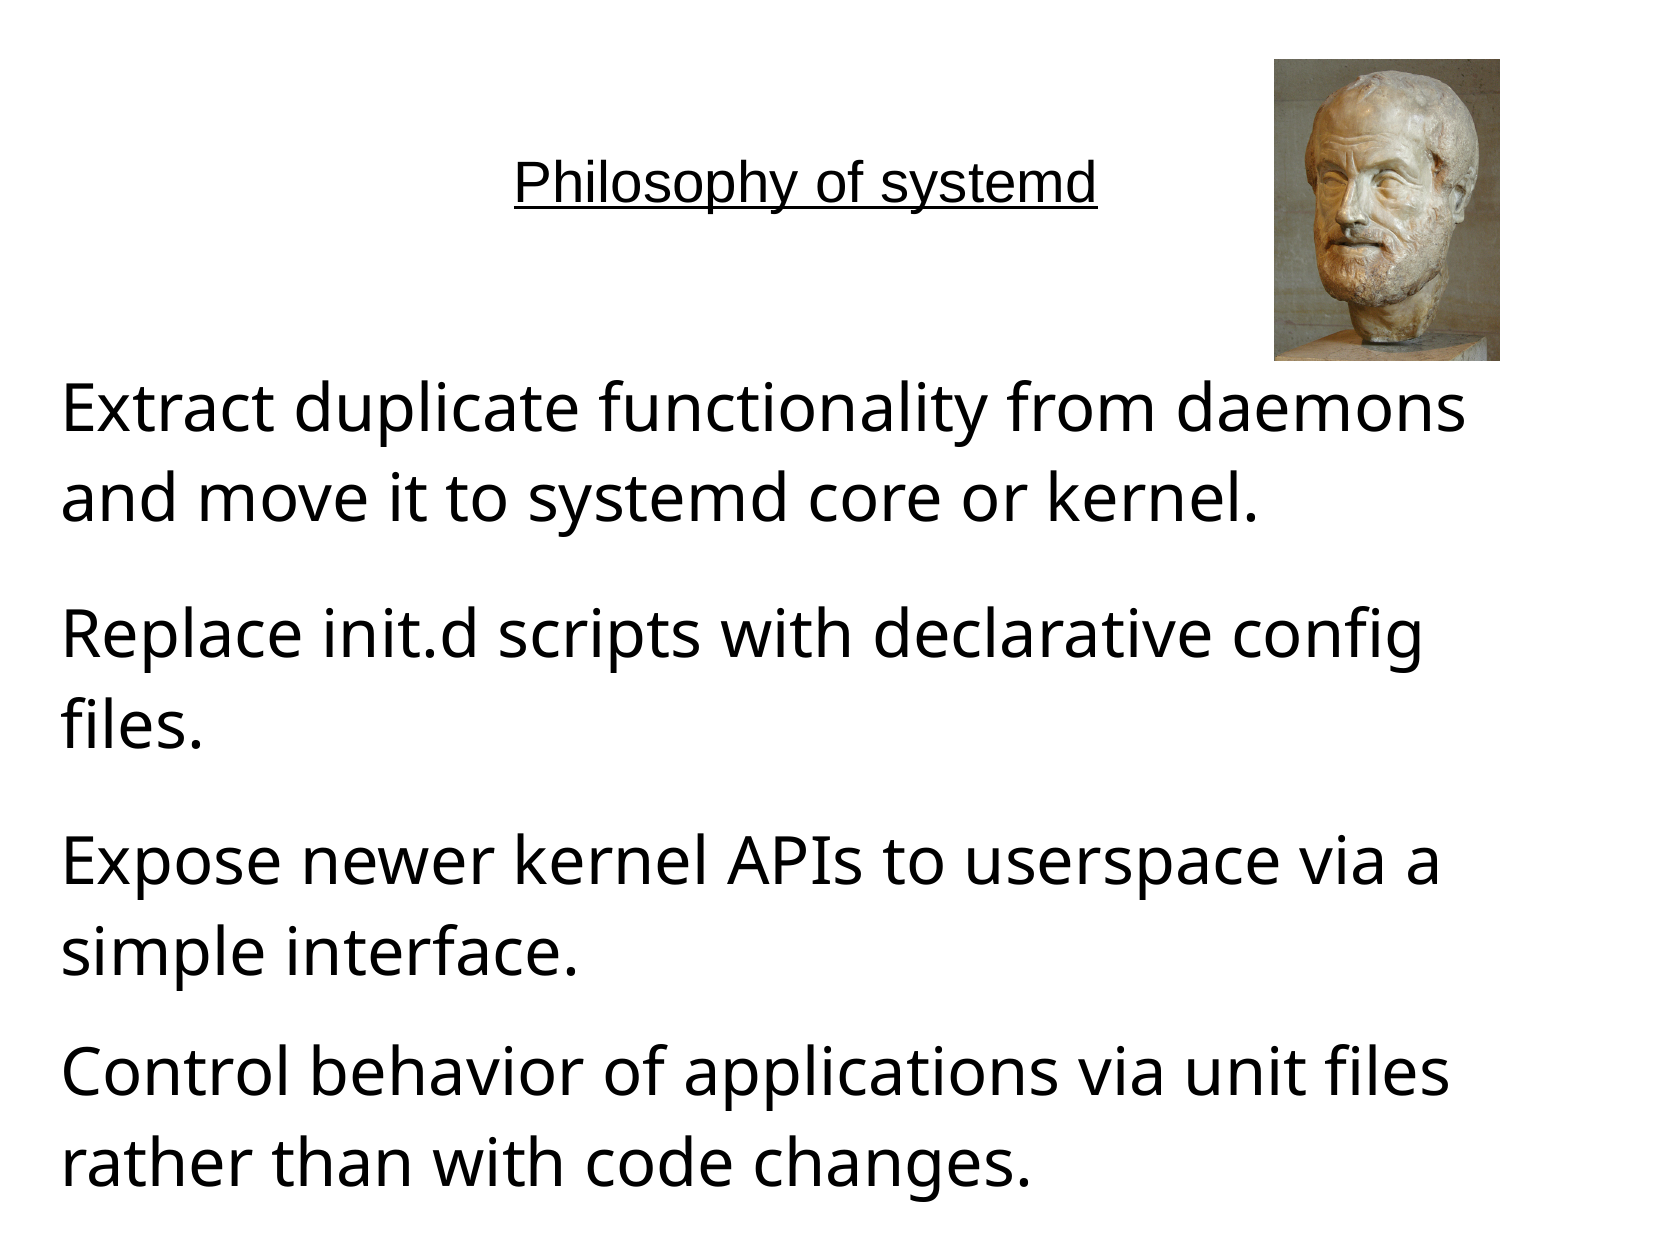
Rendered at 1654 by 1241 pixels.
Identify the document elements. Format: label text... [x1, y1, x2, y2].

list Extract duplicate functionality from daemons and move it to systemd core or kernel. Replace init.d scripts with declarative config files. Expose newer kernel APIs to userspace via a simple interface. Control behavior of applications via unit files rather than with code changes. [60, 359, 1591, 1065]
title Philosophy of systemd [82, 49, 1530, 316]
picture [1274, 59, 1500, 361]
